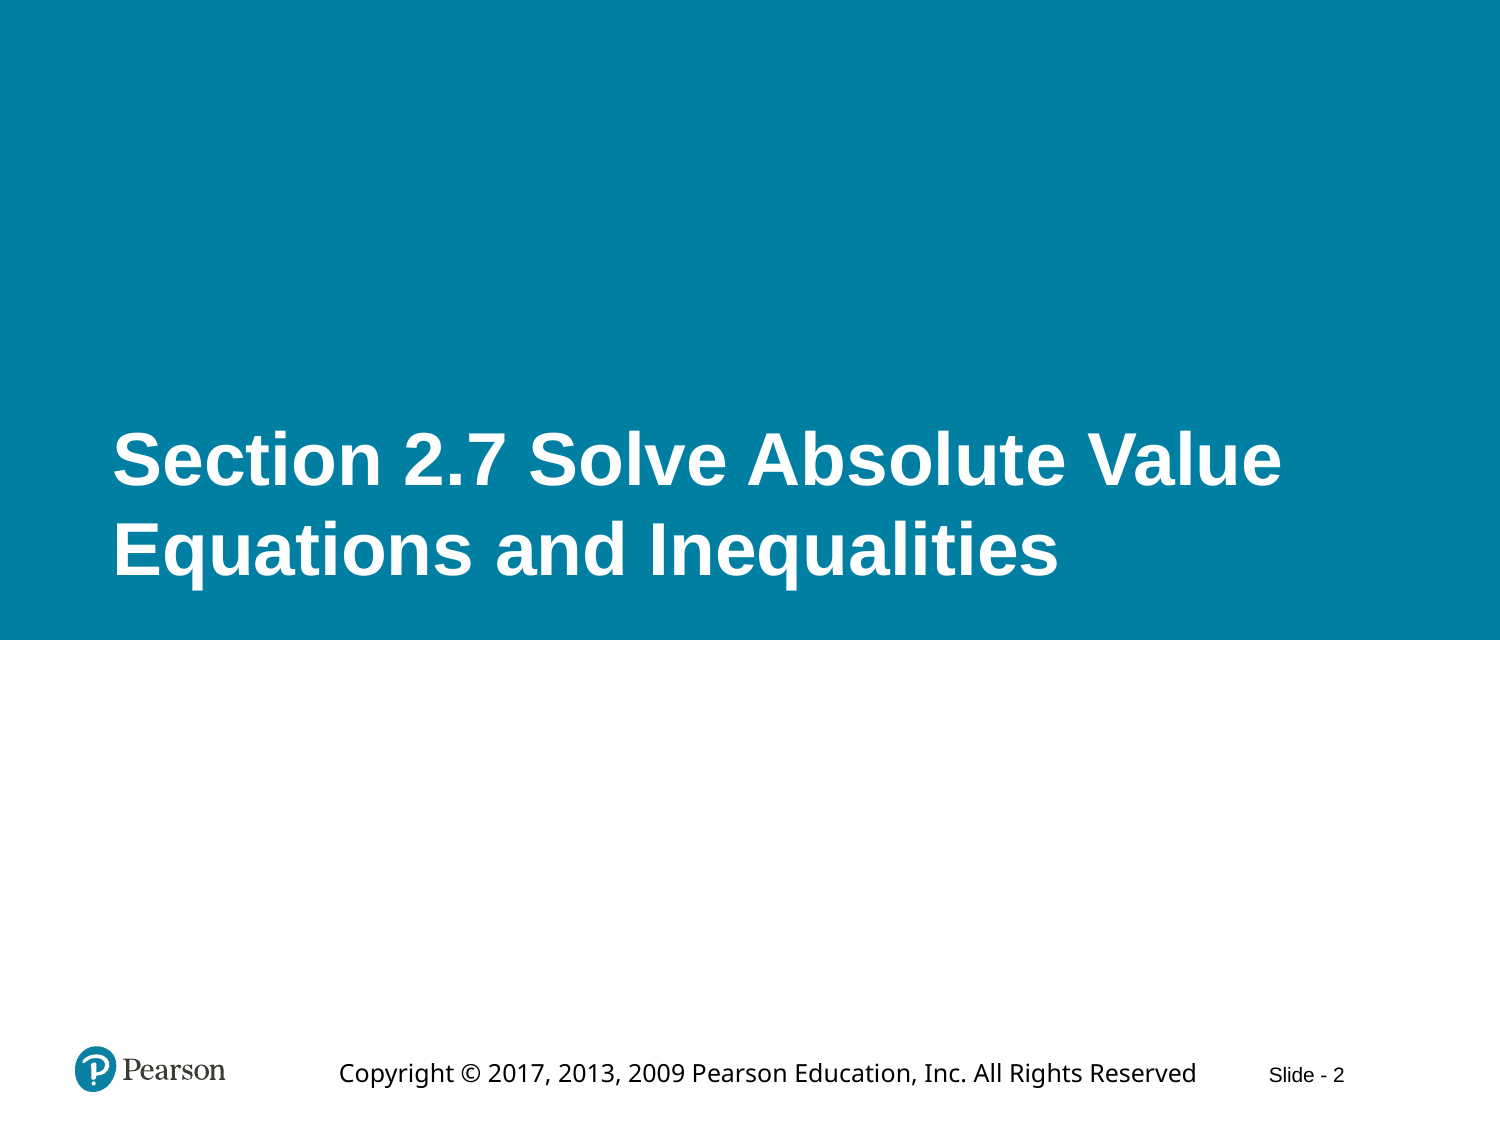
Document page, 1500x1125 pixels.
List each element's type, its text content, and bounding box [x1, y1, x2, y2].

title Section 2.7 Solve Absolute Value Equations and Inequalities [112, 125, 1388, 591]
